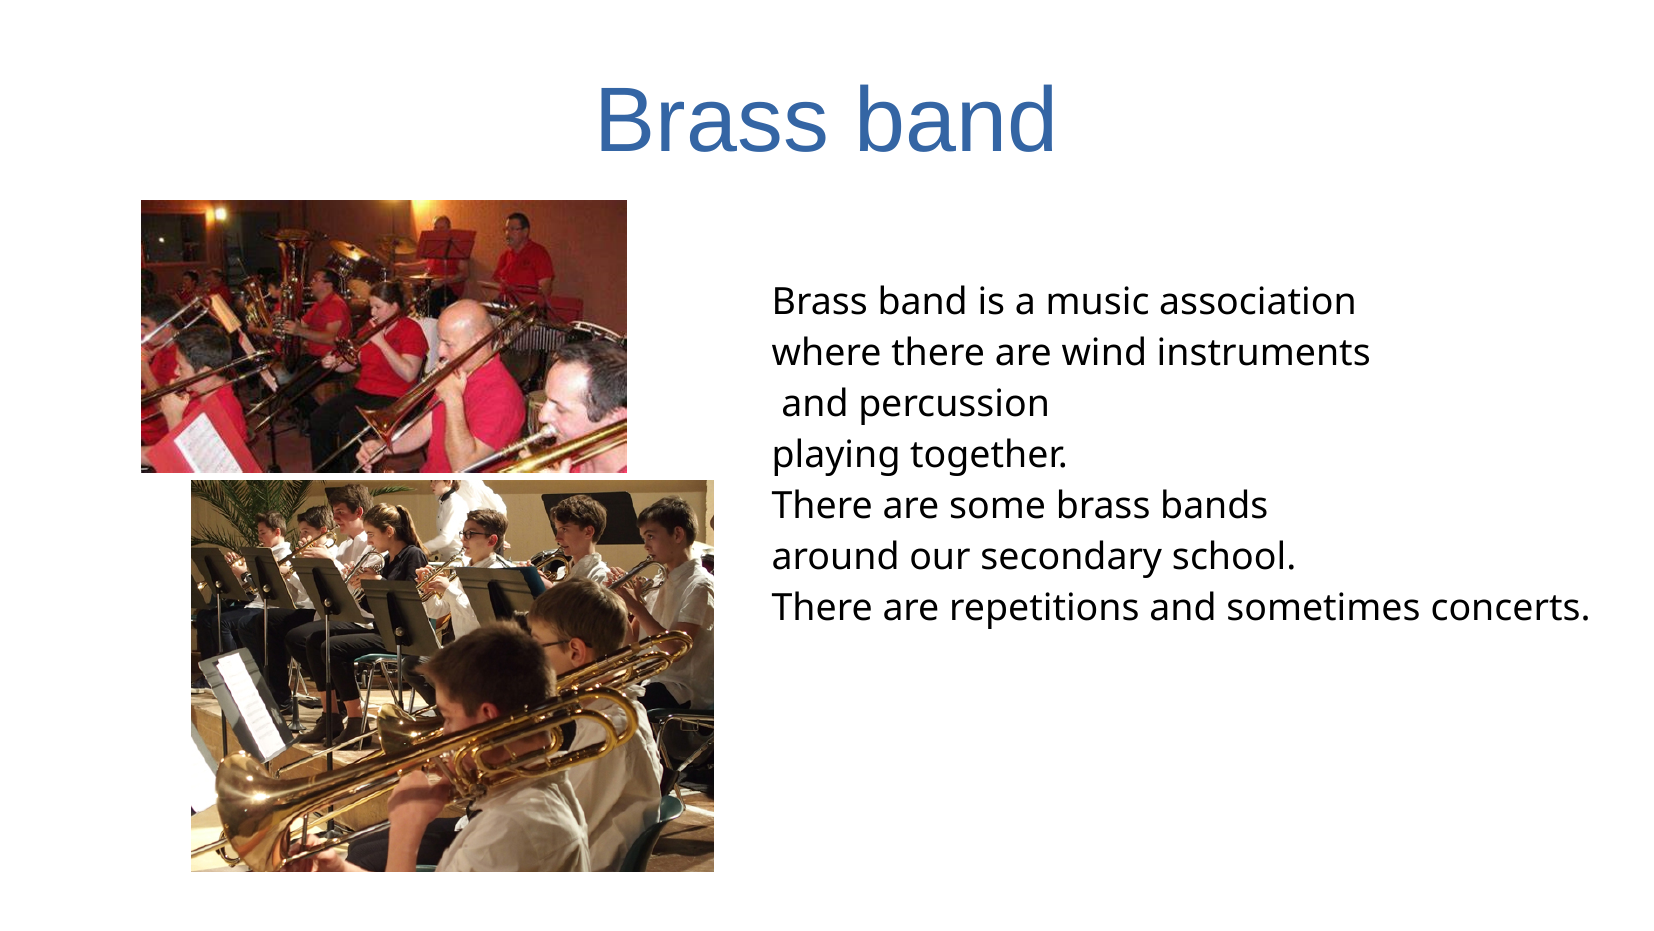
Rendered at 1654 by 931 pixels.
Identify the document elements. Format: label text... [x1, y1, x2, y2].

picture [141, 200, 627, 473]
picture [191, 480, 714, 872]
title Brass band [82, 37, 1571, 193]
text_box Brass band is a music association where there are wind instruments and percussion playing together. There are some brass bands around our secondary school. There are repetitions and sometimes concerts. [756, 267, 1615, 652]
